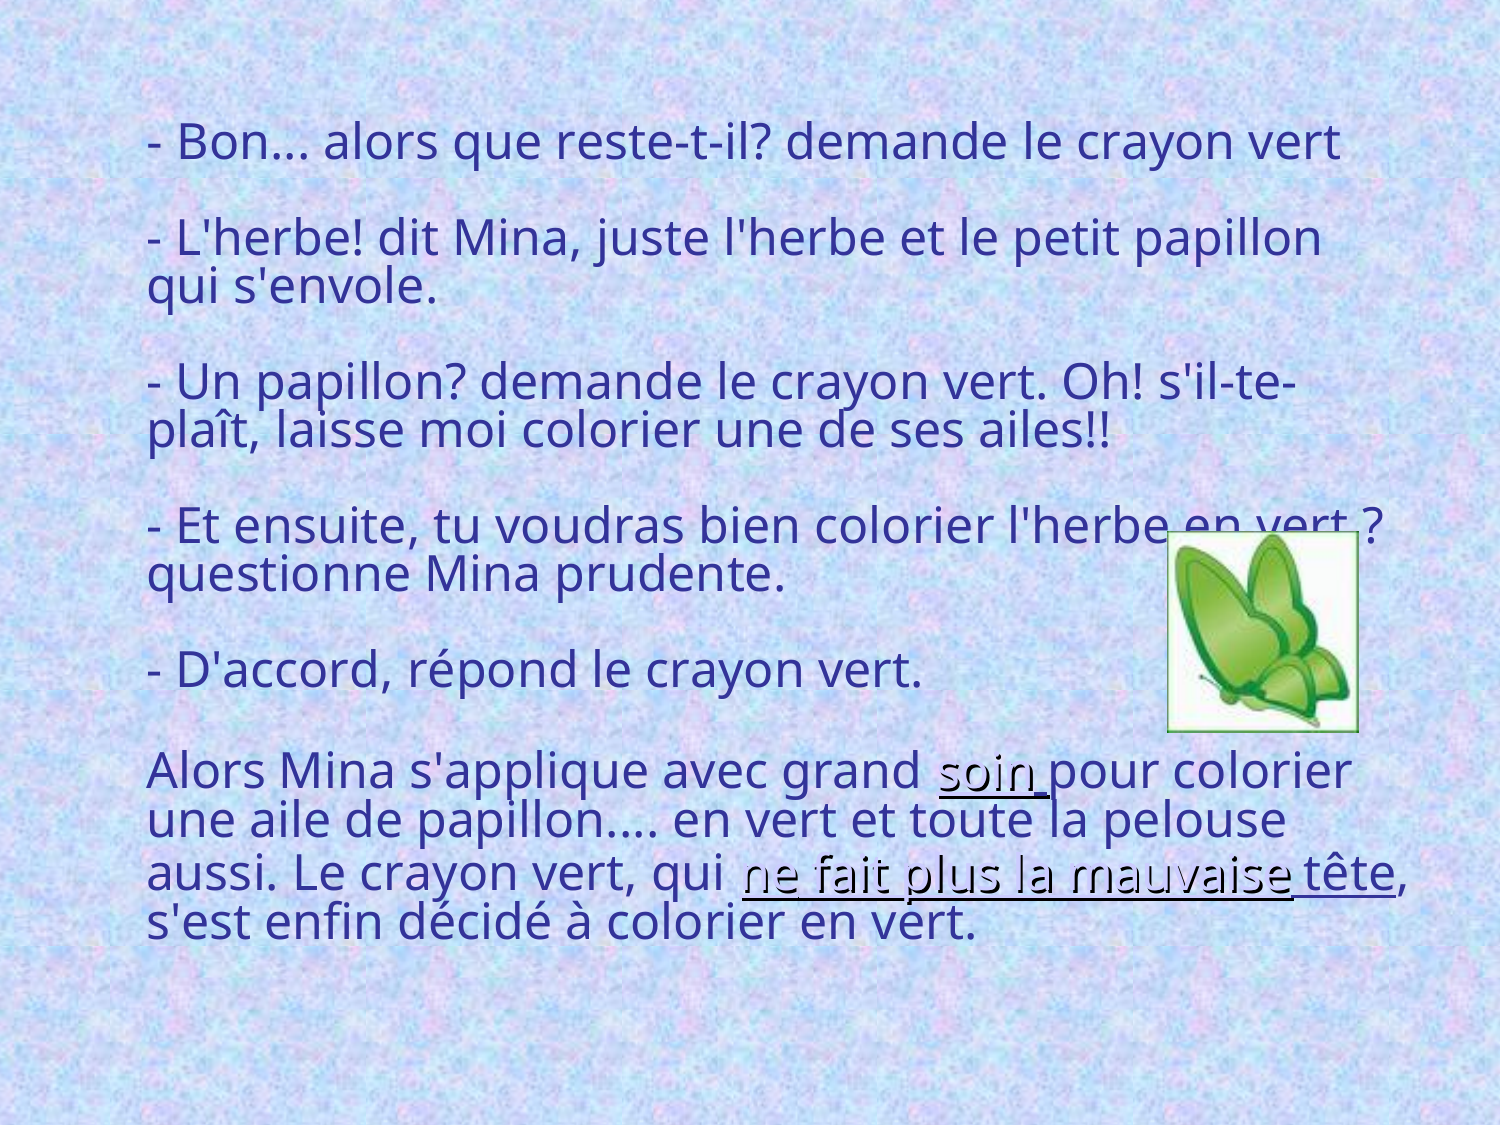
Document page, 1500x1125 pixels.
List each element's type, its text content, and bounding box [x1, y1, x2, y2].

picture [0, 0, 1500, 1125]
list - Bon... alors que reste-t-il? demande le crayon vert - L'herbe! dit Mina, juste l'herbe et le petit papillon qui s'envole. - Un papillon? demande le crayon vert. Oh! s'il-te-plaît, laisse moi colorier une de ses ailes!! - Et ensuite, tu voudras bien colorier l'herbe en vert,? questionne Mina prudente. - D'accord, répond le crayon vert. Alors Mina s'applique avec grand soin pour colorier une aile de papillon.... en vert et toute la pelouse aussi. Le crayon vert, qui ne fait plus la mauvaise tête, s'est enfin décidé à colorier en vert. [75, 113, 1426, 1005]
